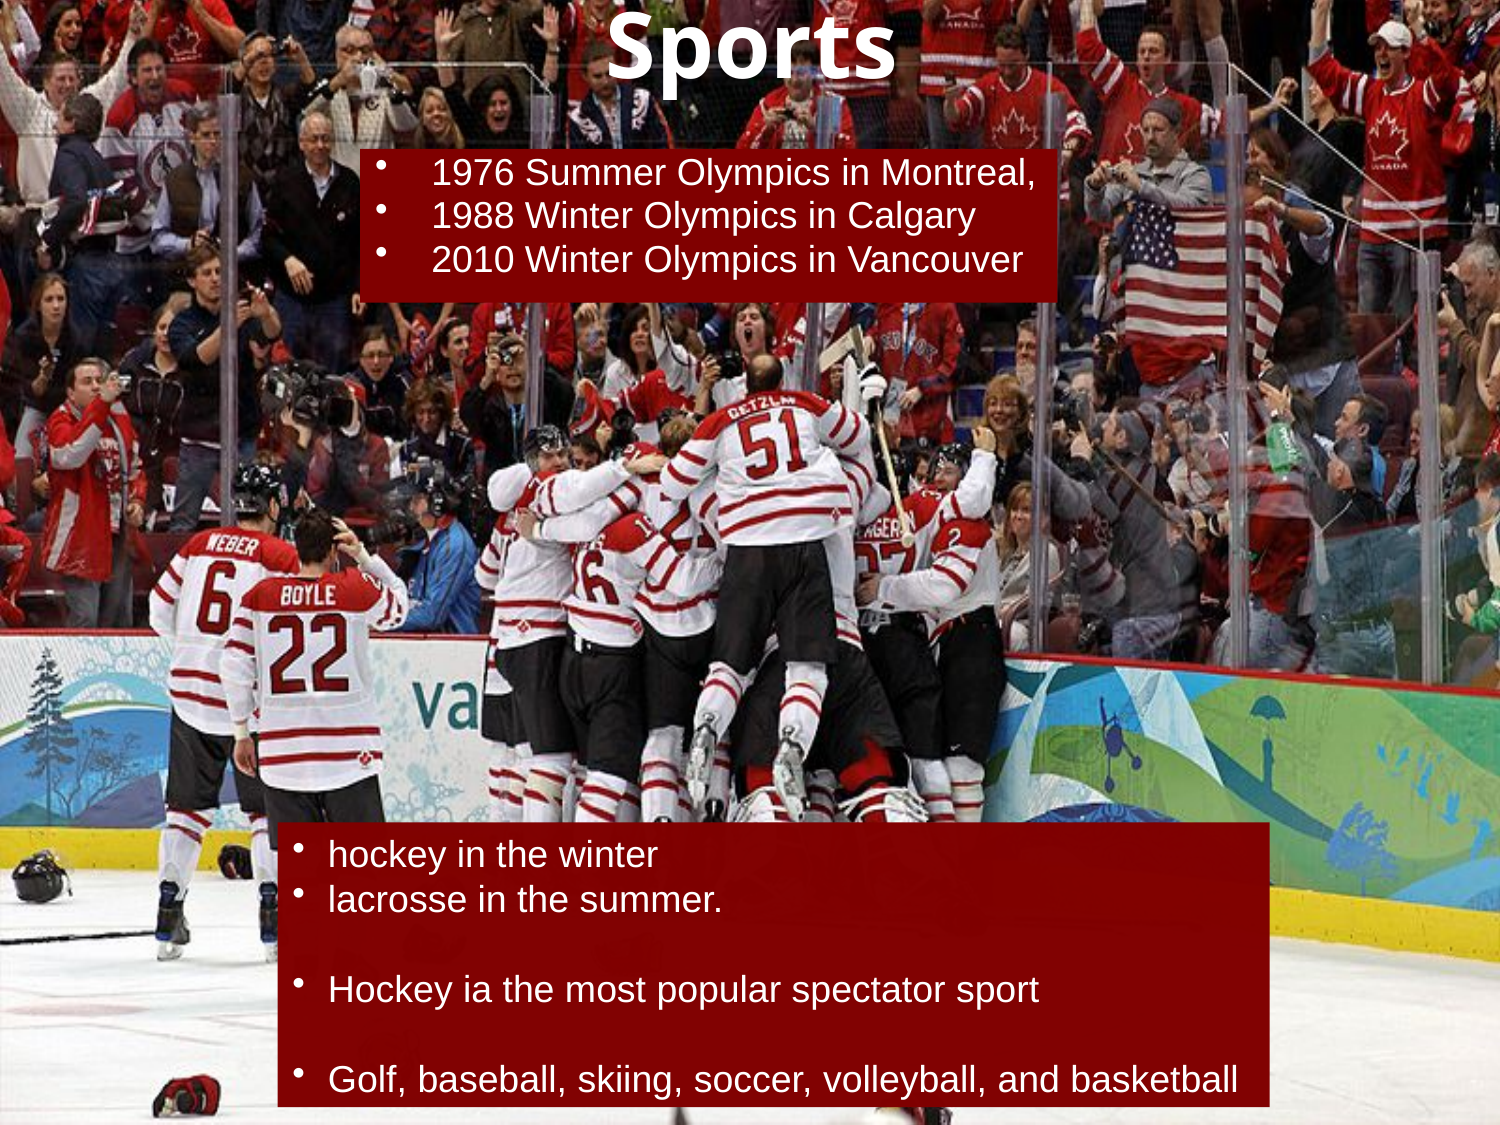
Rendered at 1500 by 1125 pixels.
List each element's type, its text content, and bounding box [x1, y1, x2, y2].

text_box hockey in the winter lacrosse in the summer. Hockey ia the most popular spectator sport Golf, baseball, skiing, soccer, volleyball, and basketball [277, 822, 1270, 1108]
picture [0, 0, 1500, 1125]
list 1976 Summer Olympics in Montreal, 1988 Winter Olympics in Calgary 2010 Winter Olympics in Vancouver [360, 148, 1058, 303]
title Sports [76, 0, 1427, 136]
